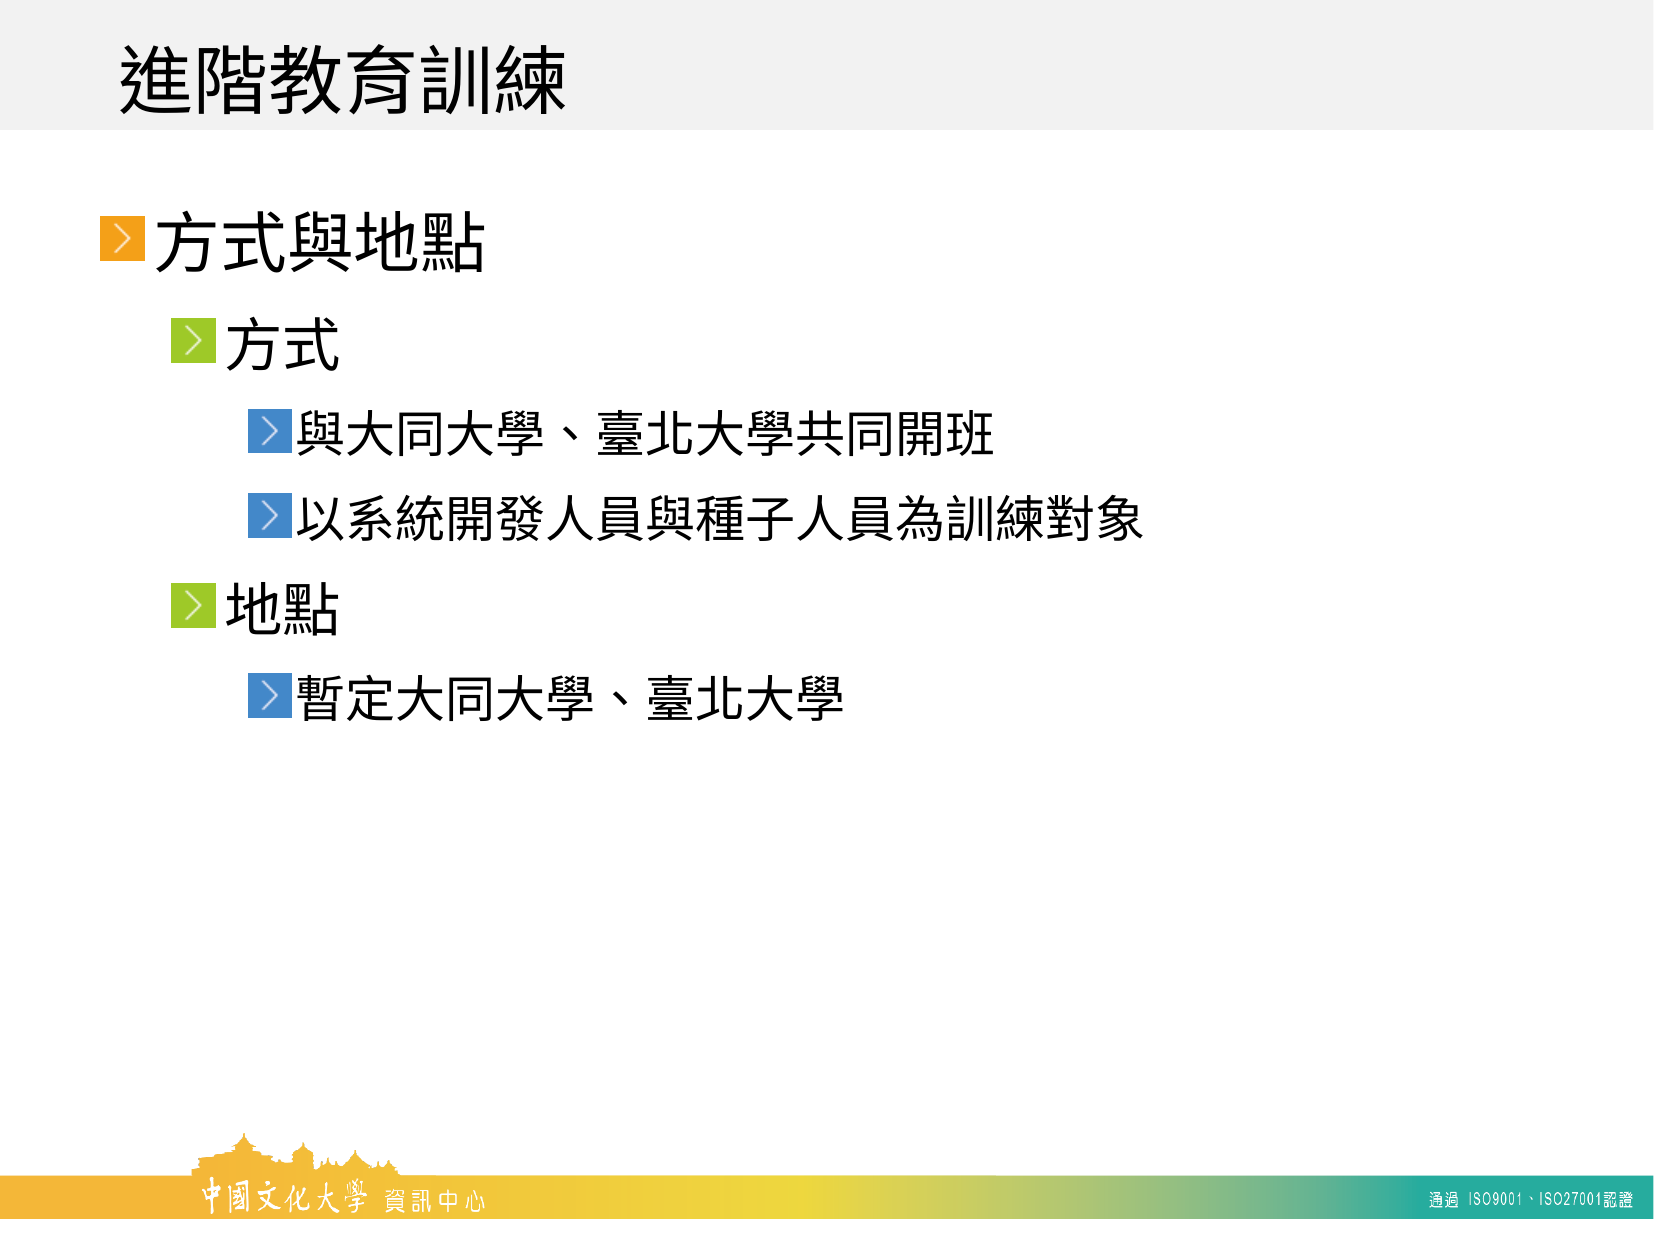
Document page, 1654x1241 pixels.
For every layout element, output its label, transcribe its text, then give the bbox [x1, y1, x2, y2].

list 方式與地點 方式 與大同大學、臺北大學共同開班 以系統開發人員與種子人員為訓練對象 地點 暫定大同大學、臺北大學 [82, 190, 1571, 1028]
title 進階教育訓練 [118, 0, 1571, 166]
picture [0, 1133, 1654, 1219]
